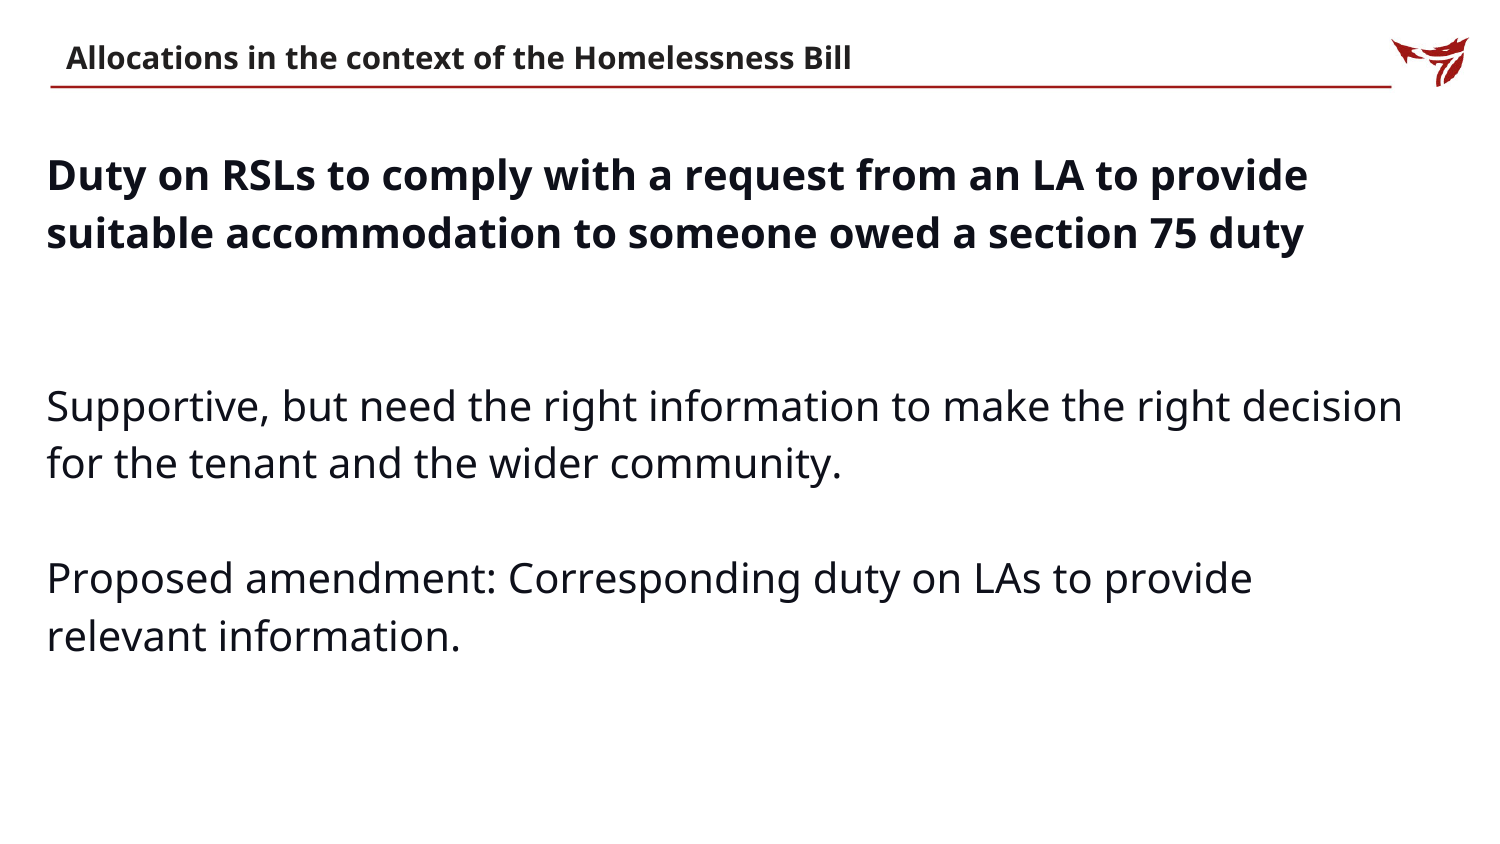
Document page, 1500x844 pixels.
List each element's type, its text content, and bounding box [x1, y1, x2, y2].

title Allocations in the context of the Homelessness Bill [51, 23, 1380, 89]
list Duty on RSLs to comply with a request from an LA to provide suitable accommodation to someone owed a section 75 duty Supportive, but need the right information to make the right decision for the tenant and the wider community. Proposed amendment: Corresponding duty on LAs to provide relevant information. [31, 126, 1430, 802]
